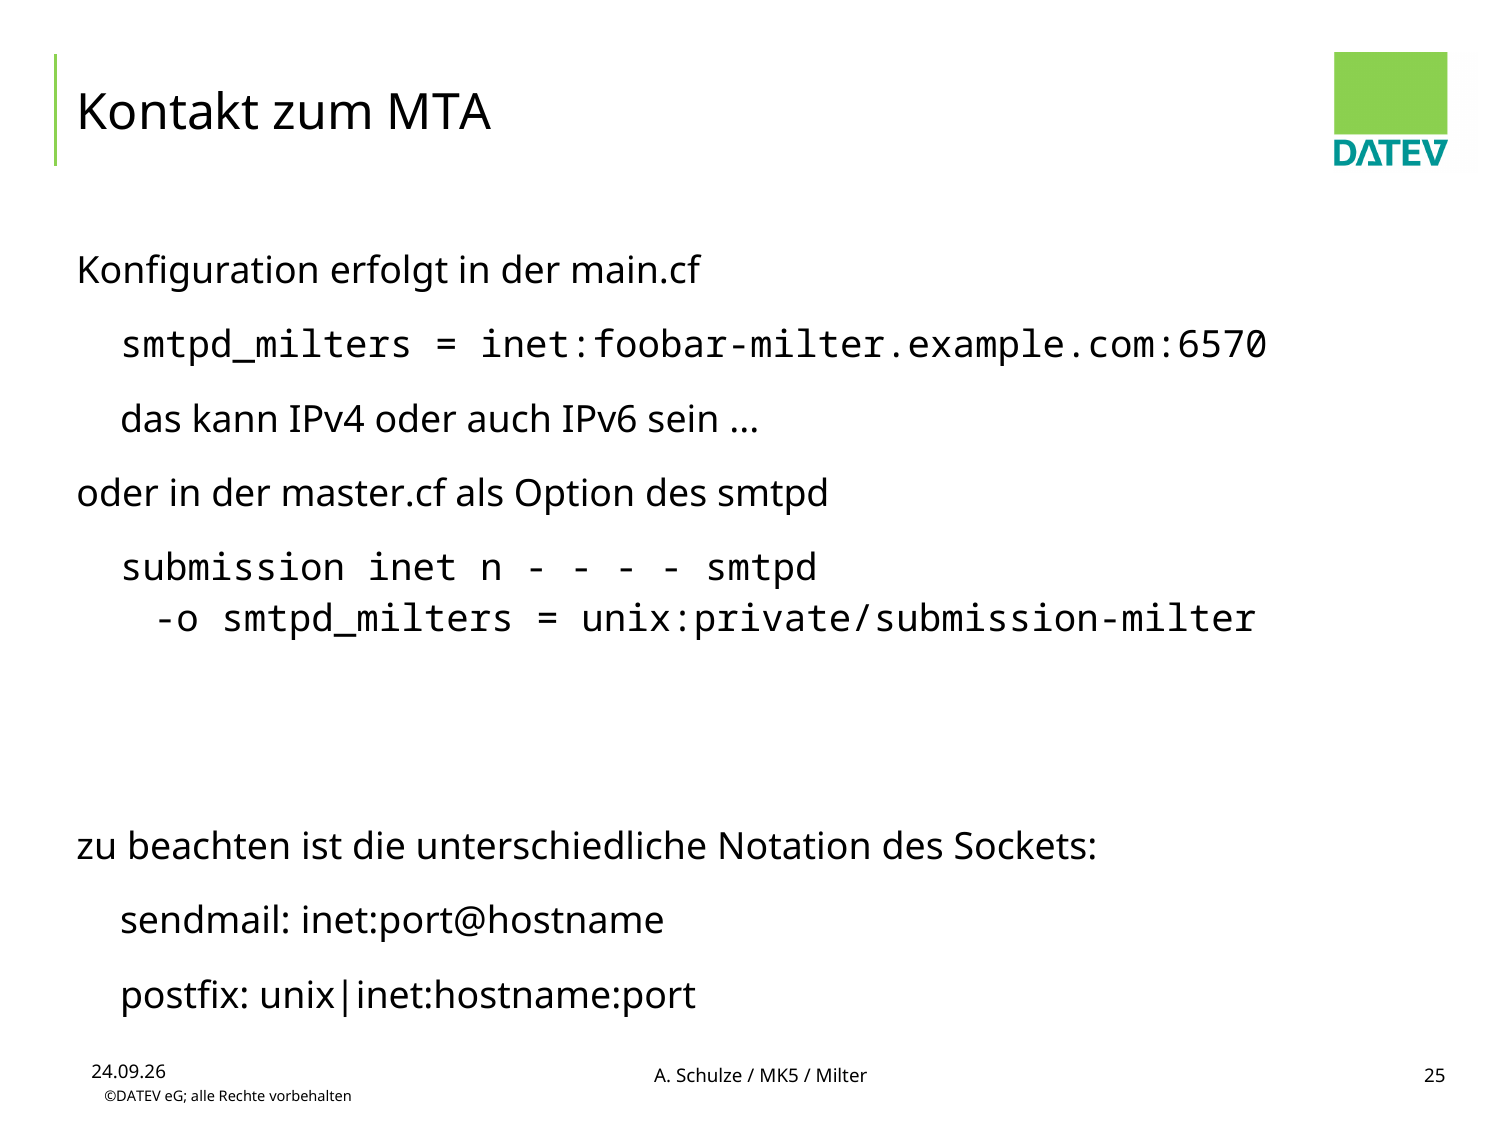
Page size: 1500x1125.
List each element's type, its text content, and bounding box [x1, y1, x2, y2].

title Kontakt zum MTA [76, 46, 1235, 174]
list Konfiguration erfolgt in der main.cf smtpd_milters = inet:foobar-milter.example.com:6570 das kann IPv4 oder auch IPv6 sein ... oder in der master.cf als Option des smtpd submission inet n - - - - smtpd -o smtpd_milters = unix:private/submission-milter zu beachten ist die unterschiedliche Notation des Sockets: sendmail: inet:port@hostname postfix: unix|inet:hostname:port [76, 243, 1447, 1026]
picture [1333, 52, 1478, 173]
